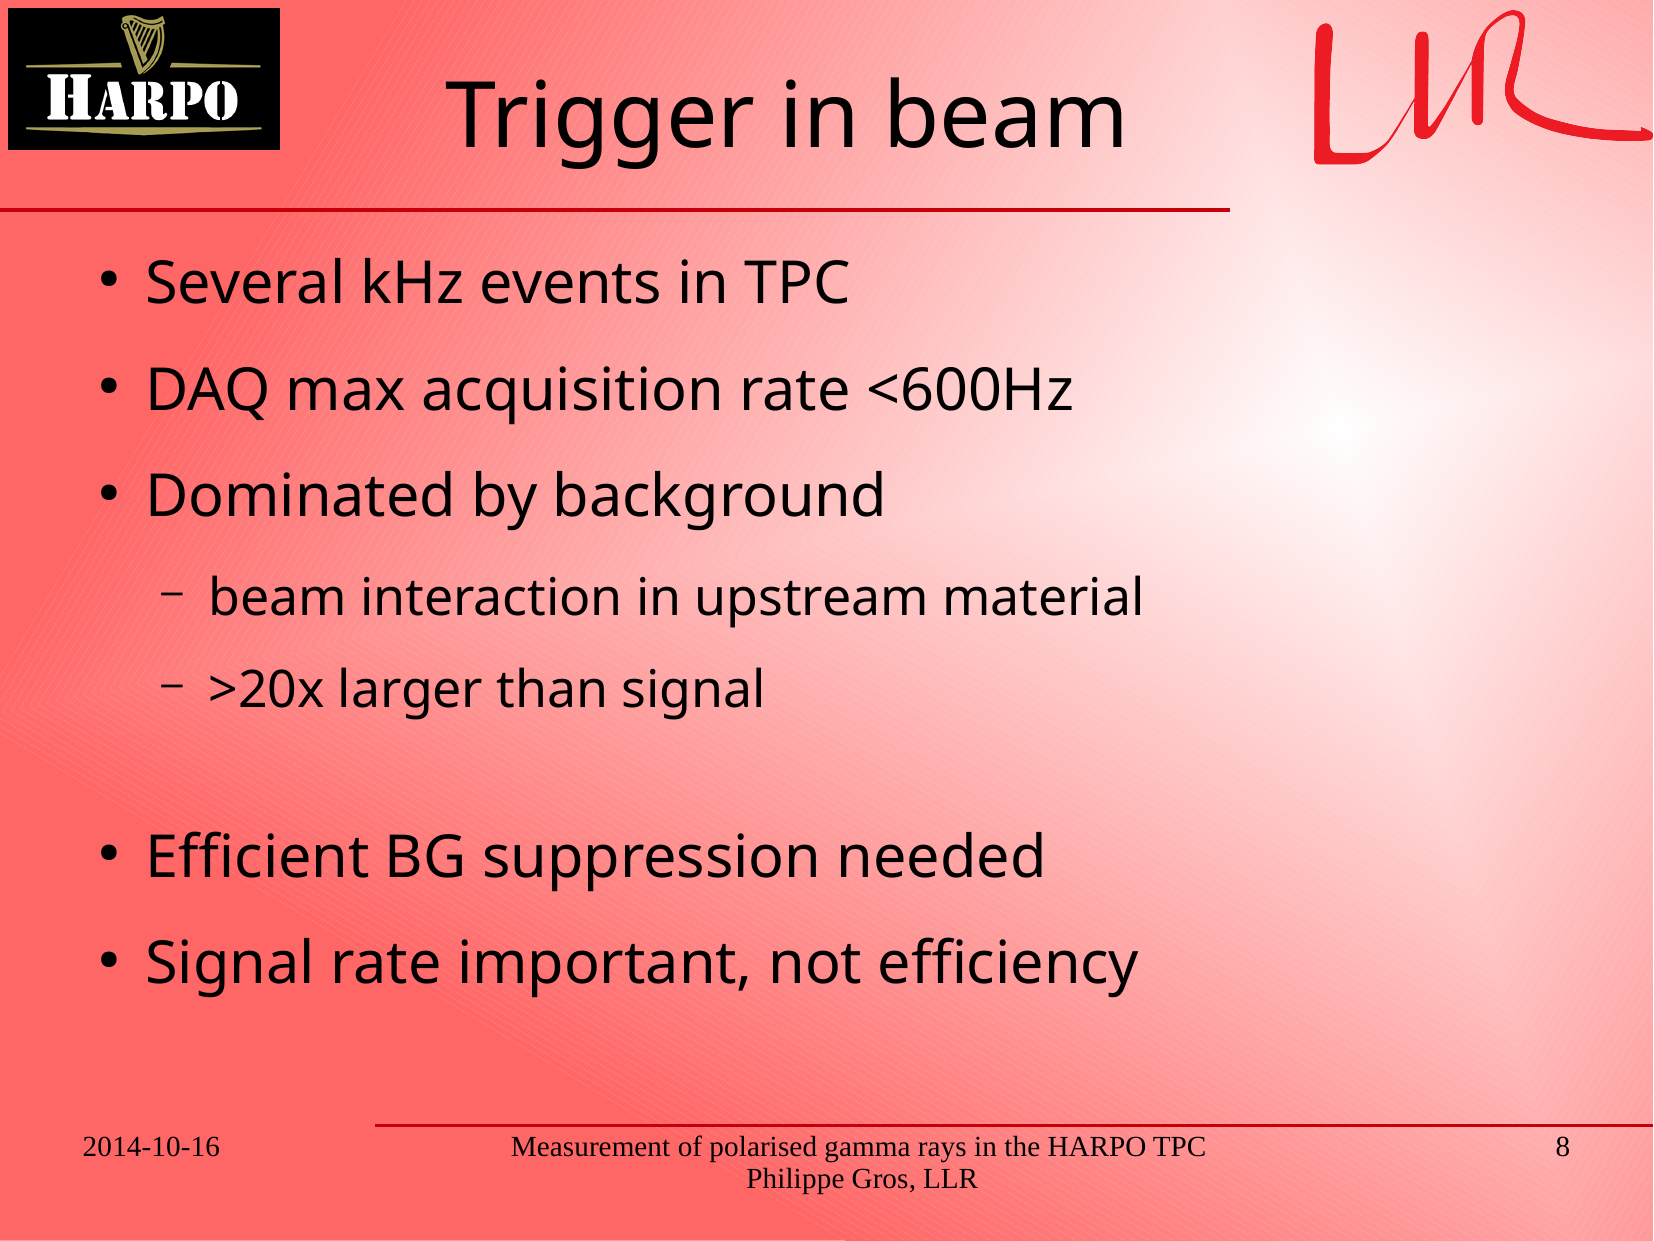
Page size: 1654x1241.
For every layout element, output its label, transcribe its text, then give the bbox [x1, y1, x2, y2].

list Several kHz events in TPC DAQ max acquisition rate <600Hz Dominated by background beam interaction in upstream material >20x larger than signal Efficient BG suppression needed Signal rate important, not efficiency [82, 240, 1571, 1010]
picture [8, 8, 280, 150]
title Trigger in beam [285, 15, 1291, 211]
picture [1314, 10, 1653, 165]
